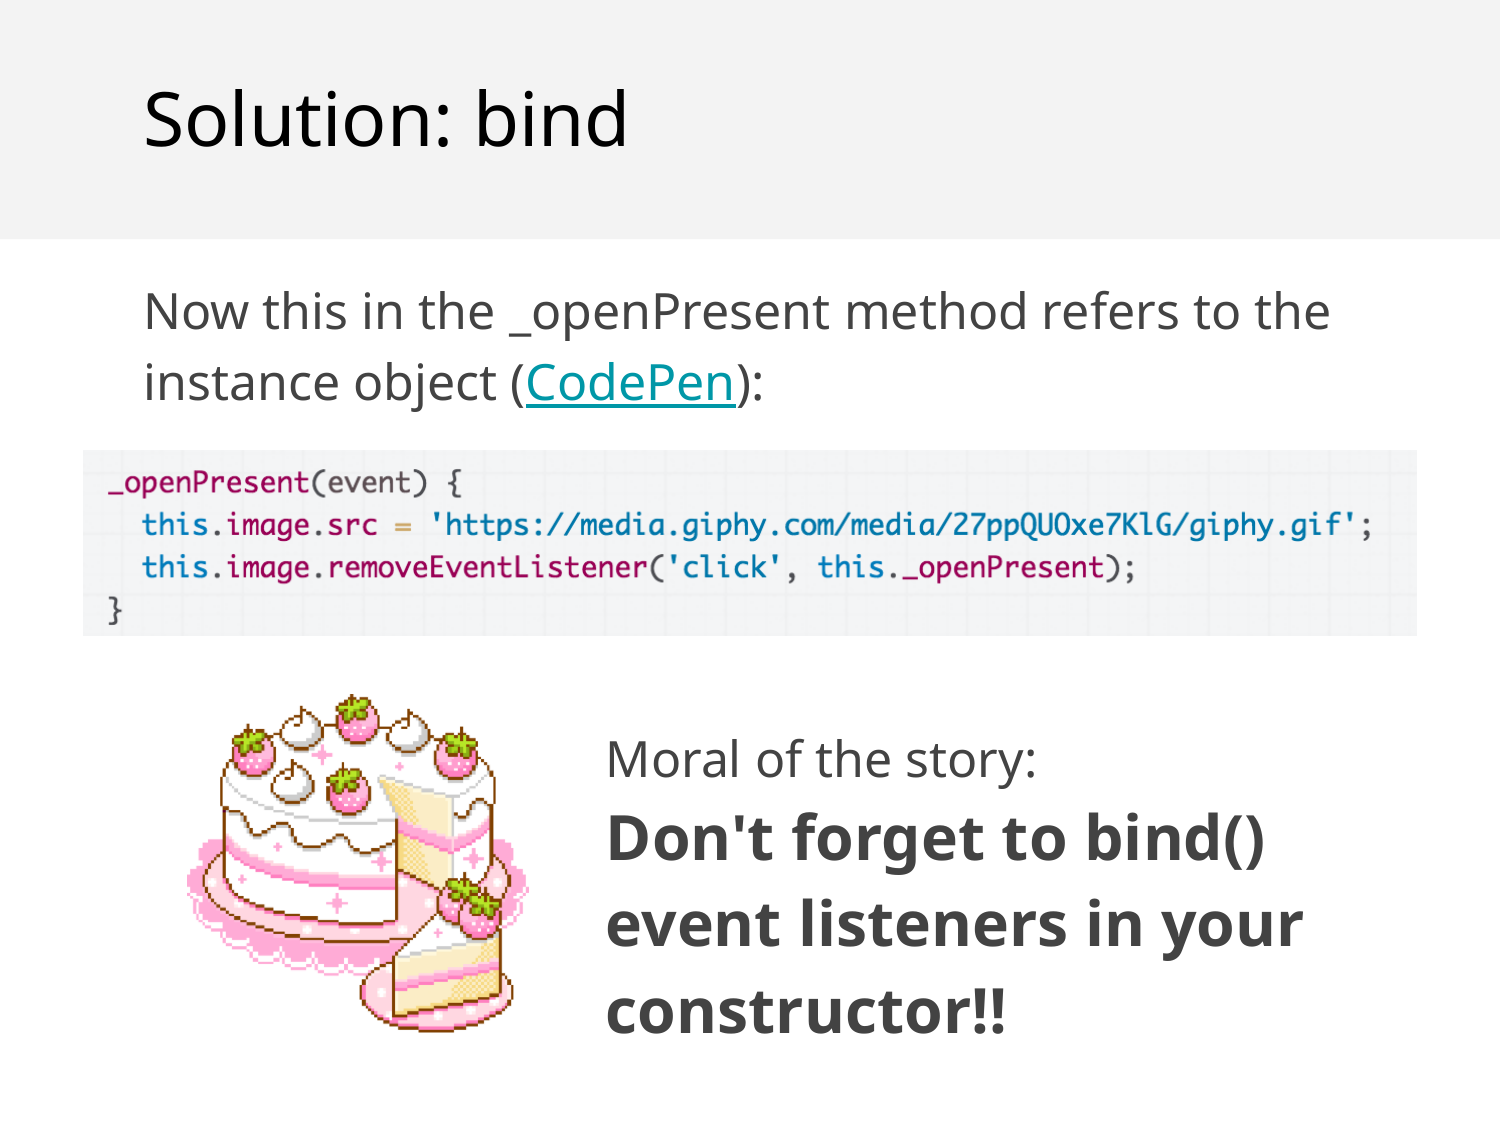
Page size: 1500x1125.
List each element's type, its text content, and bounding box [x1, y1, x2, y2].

picture [83, 450, 1417, 636]
title Solution: bind [128, 56, 1372, 183]
list Moral of the story: Don't forget to bind() event listeners in your constructor!! [590, 703, 1442, 1035]
picture [180, 694, 547, 1044]
list Now this in the _openPresent method refers to the instance object (CodePen): [128, 255, 1372, 441]
